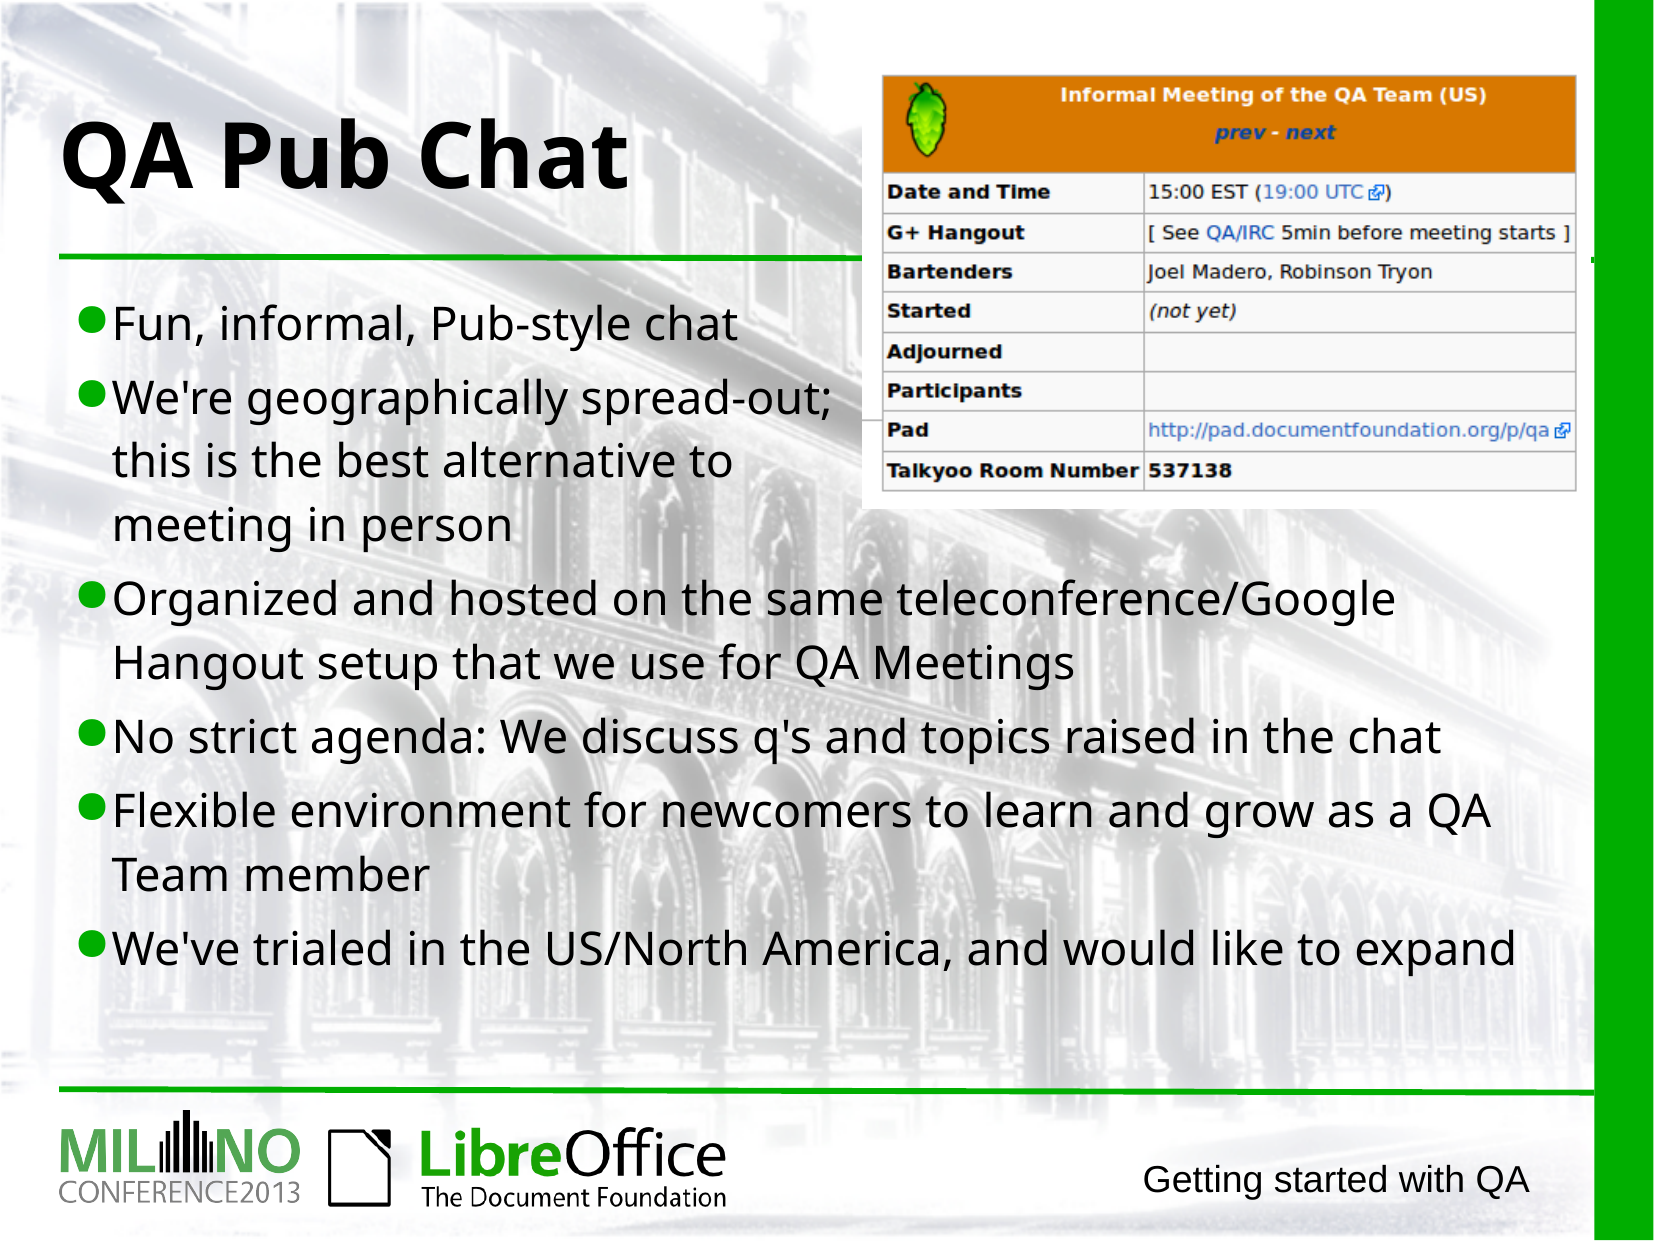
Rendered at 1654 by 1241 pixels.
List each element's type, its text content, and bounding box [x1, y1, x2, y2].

list Fun, informal, Pub-style chat We're geographically spread-out; this is the best alternative to meeting in person Organized and hosted on the same teleconference/Google Hangout setup that we use for QA Meetings No strict agenda: We discuss q's and topics raised in the chat Flexible environment for newcomers to learn and grow as a QA Team member We've trialed in the US/North America, and would like to expand [35, 290, 1524, 1010]
picture [0, 1, 1594, 1241]
title QA Pub Chat [59, 49, 1548, 257]
